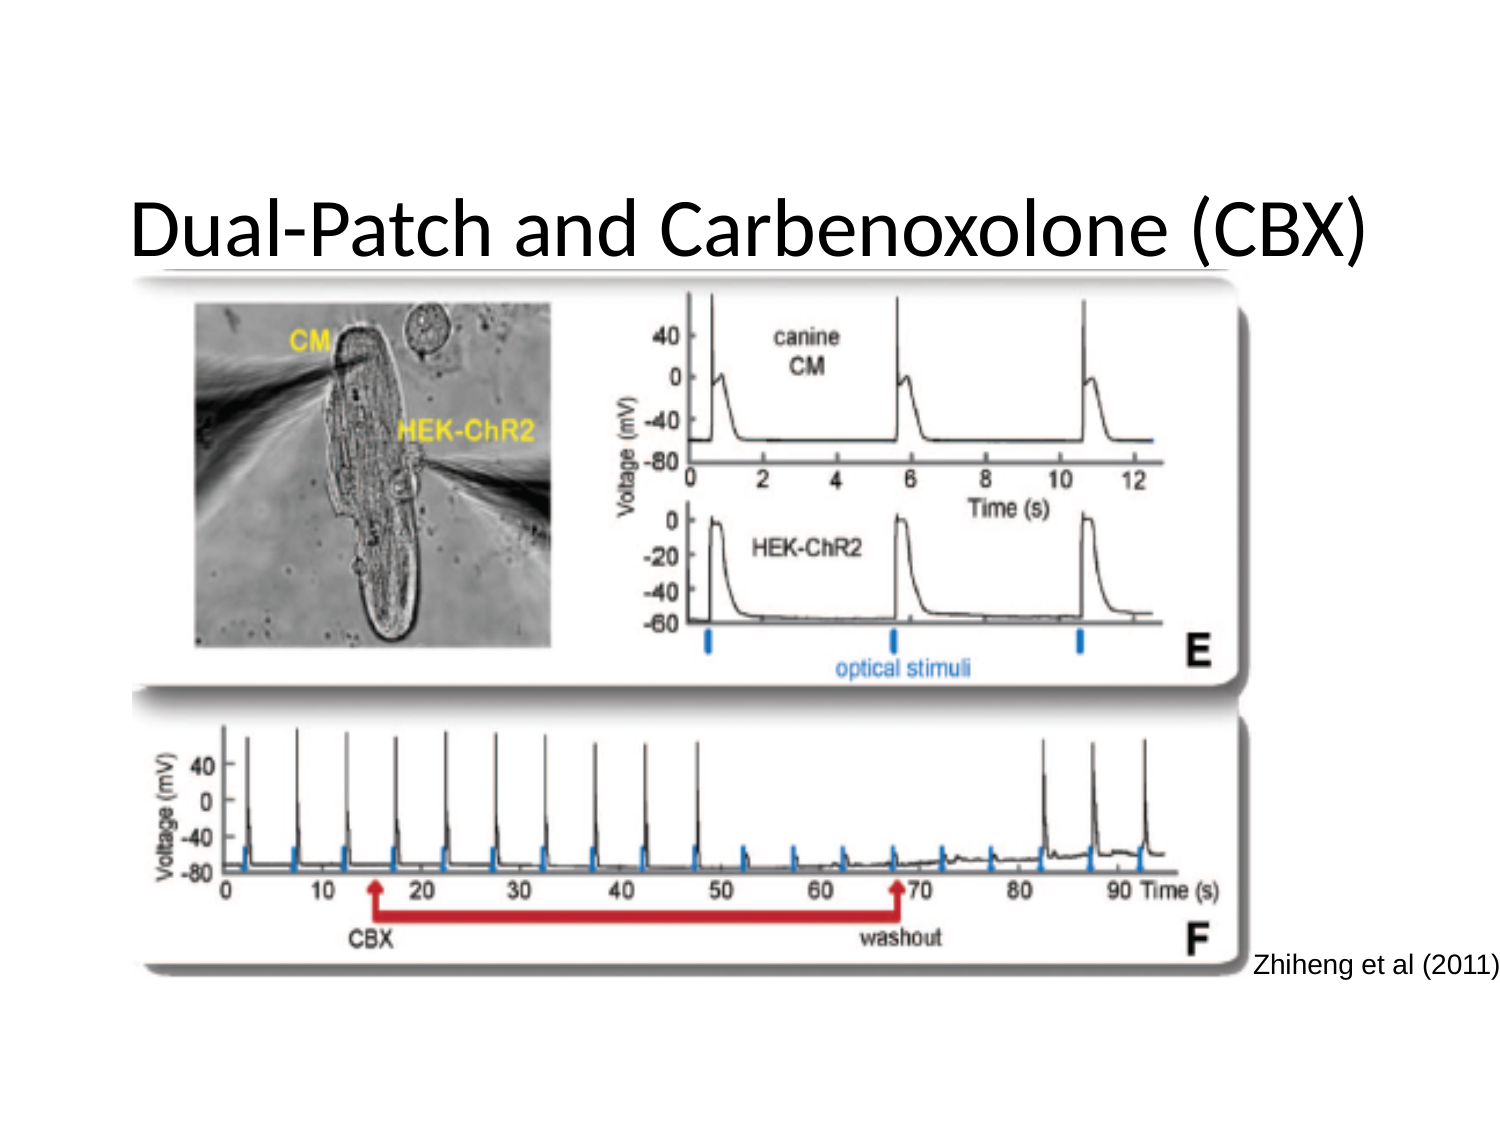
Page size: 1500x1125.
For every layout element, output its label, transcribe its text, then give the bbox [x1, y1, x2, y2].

title Dual-Patch and Carbenoxolone (CBX) [103, 141, 1397, 306]
picture [132, 269, 1256, 985]
text_box Zhiheng et al (2011) [1238, 938, 1500, 989]
